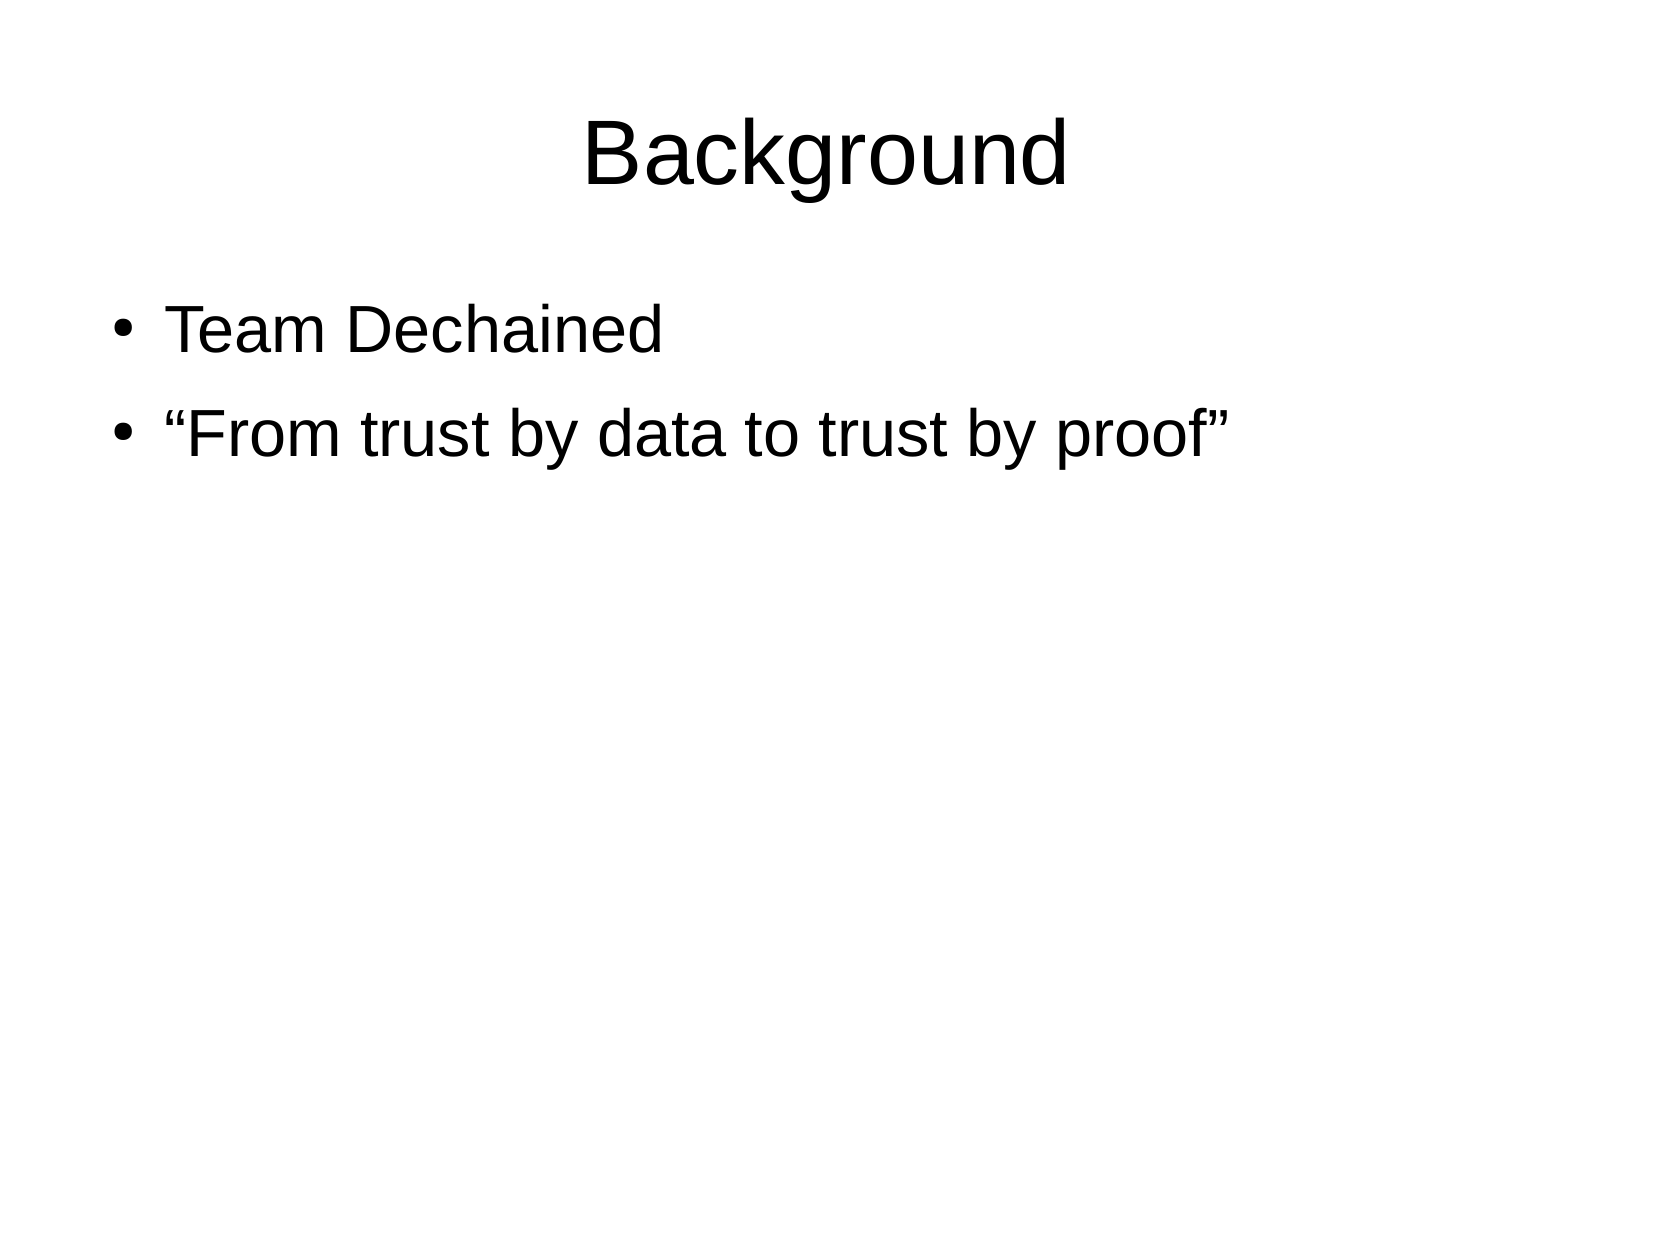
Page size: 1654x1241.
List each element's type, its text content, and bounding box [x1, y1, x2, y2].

list Team Dechained “From trust by data to trust by proof” [93, 291, 1582, 1011]
title Background [82, 49, 1571, 257]
